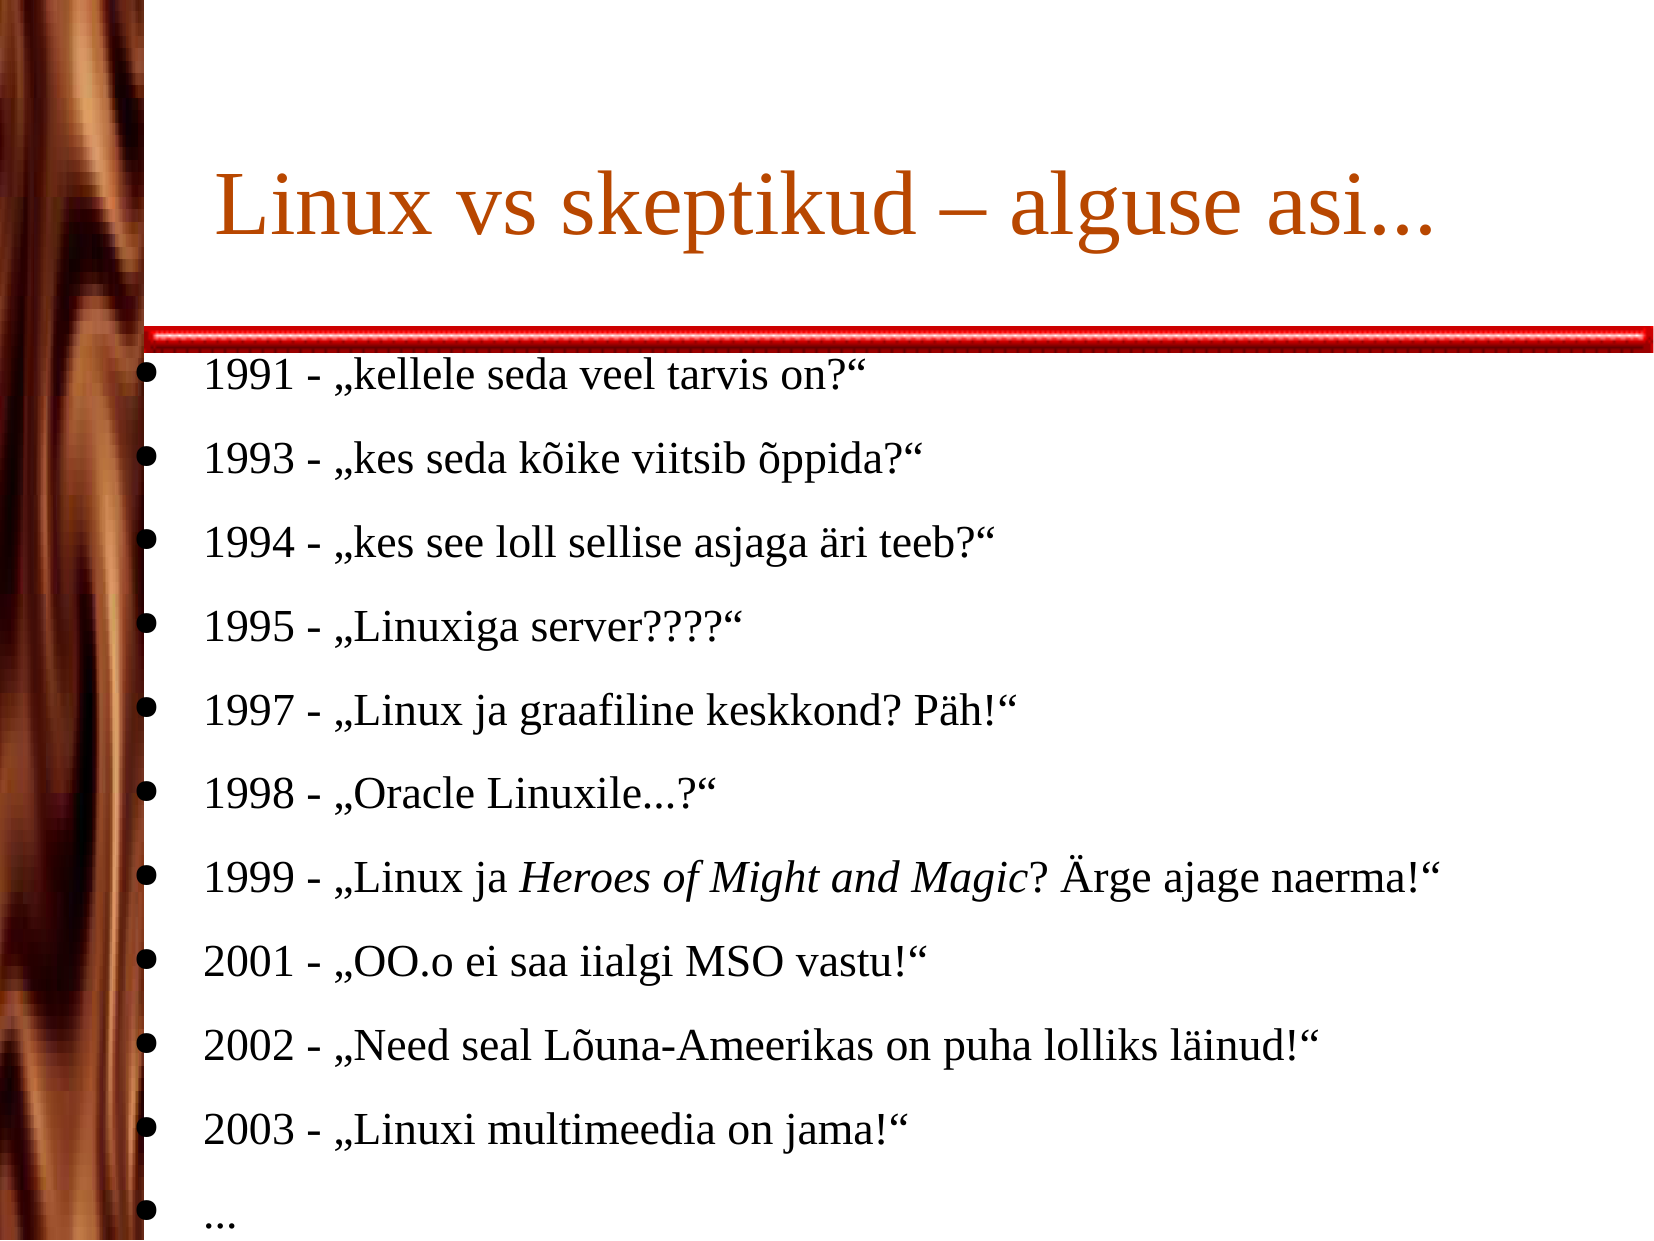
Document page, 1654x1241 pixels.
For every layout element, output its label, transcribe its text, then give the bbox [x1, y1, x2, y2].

list 1991 - „kellele seda veel tarvis on?“ 1993 - „kes seda kõike viitsib õppida?“ 1994 - „kes see loll sellise asjaga äri teeb?“ 1995 - „Linuxiga server????“ 1997 - „Linux ja graafiline keskkond? Päh!“ 1998 - „Oracle Linuxile...?“ 1999 - „Linux ja Heroes of Might and Magic? Ärge ajage naerma!“ 2001 - „OO.o ei saa iialgi MSO vastu!“ 2002 - „Need seal Lõuna-Ameerikas on puha lolliks läinud!“ 2003 - „Linuxi multimeedia on jama!“ ... [121, 344, 1533, 1235]
title Linux vs skeptikud – alguse asi... [121, 92, 1533, 308]
picture [0, 0, 1654, 1240]
